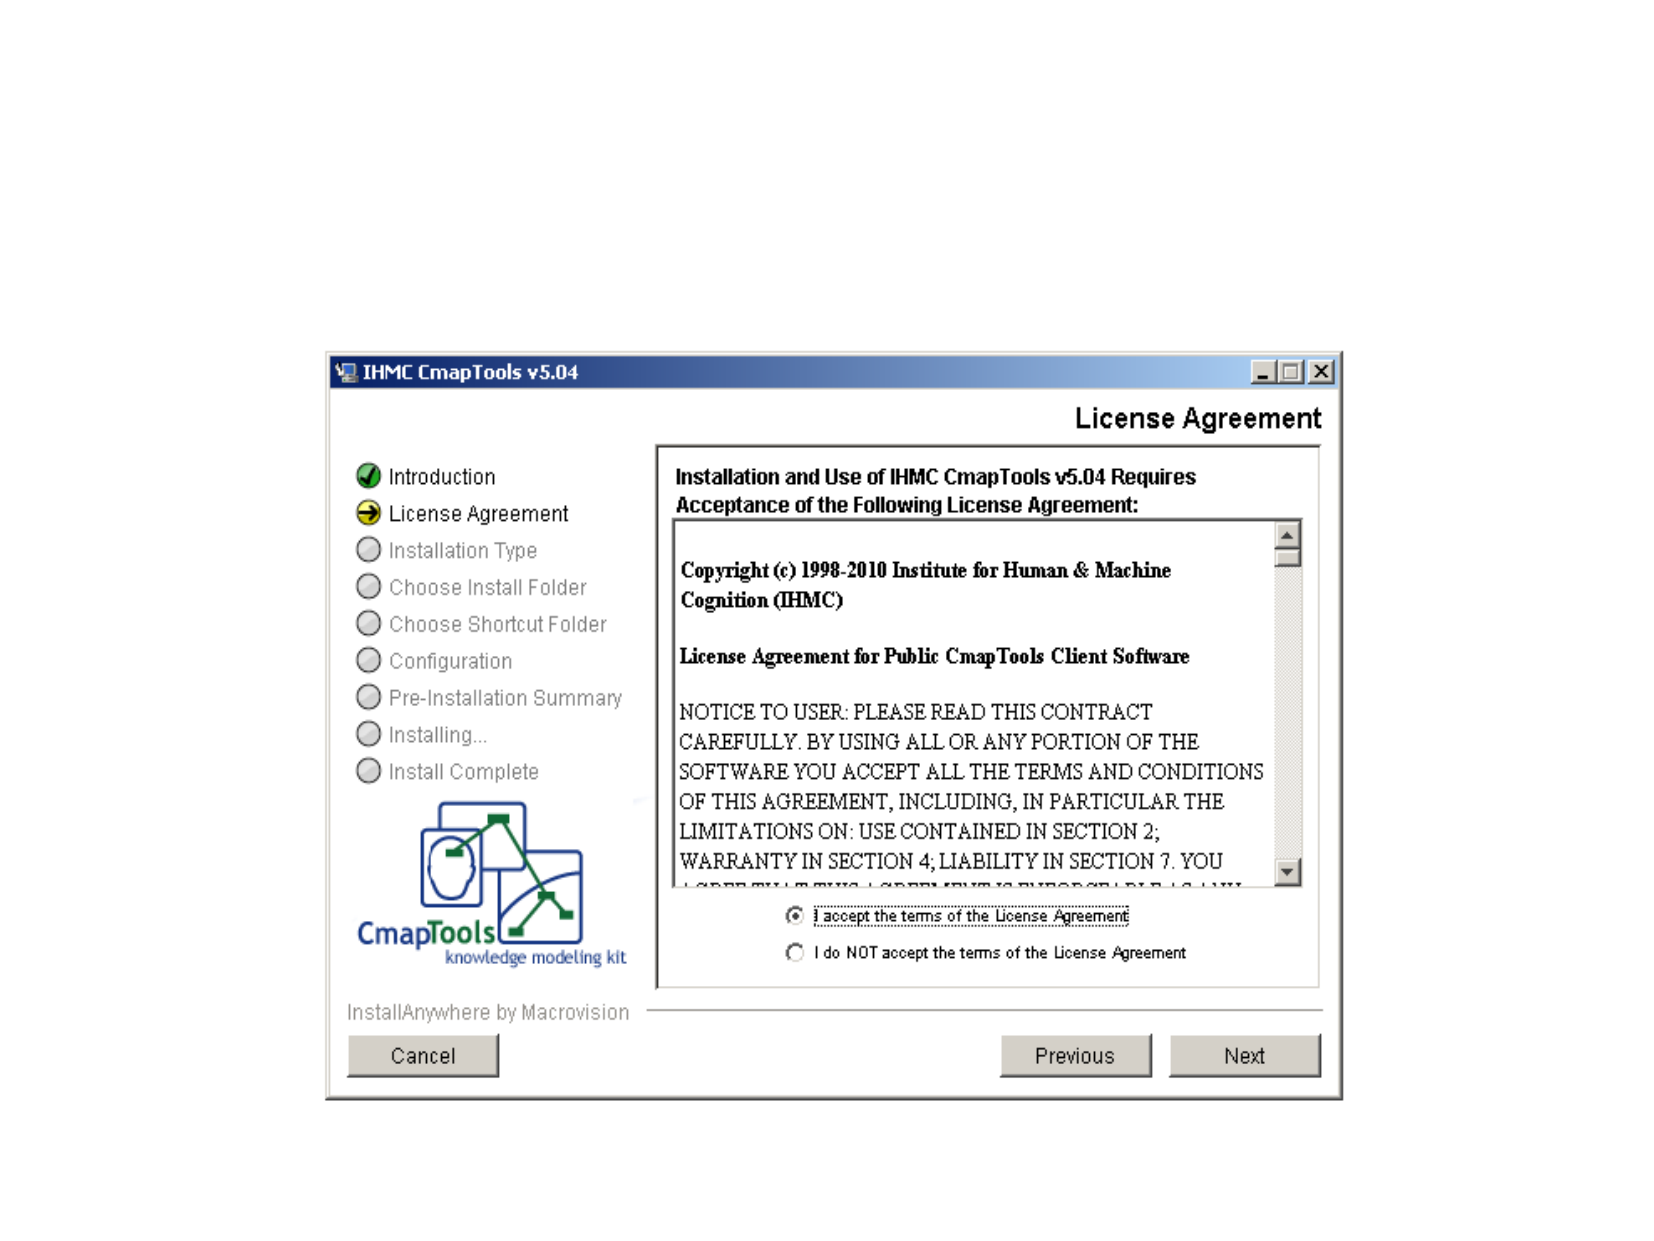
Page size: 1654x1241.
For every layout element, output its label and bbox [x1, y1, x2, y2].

picture [295, 324, 1359, 1123]
